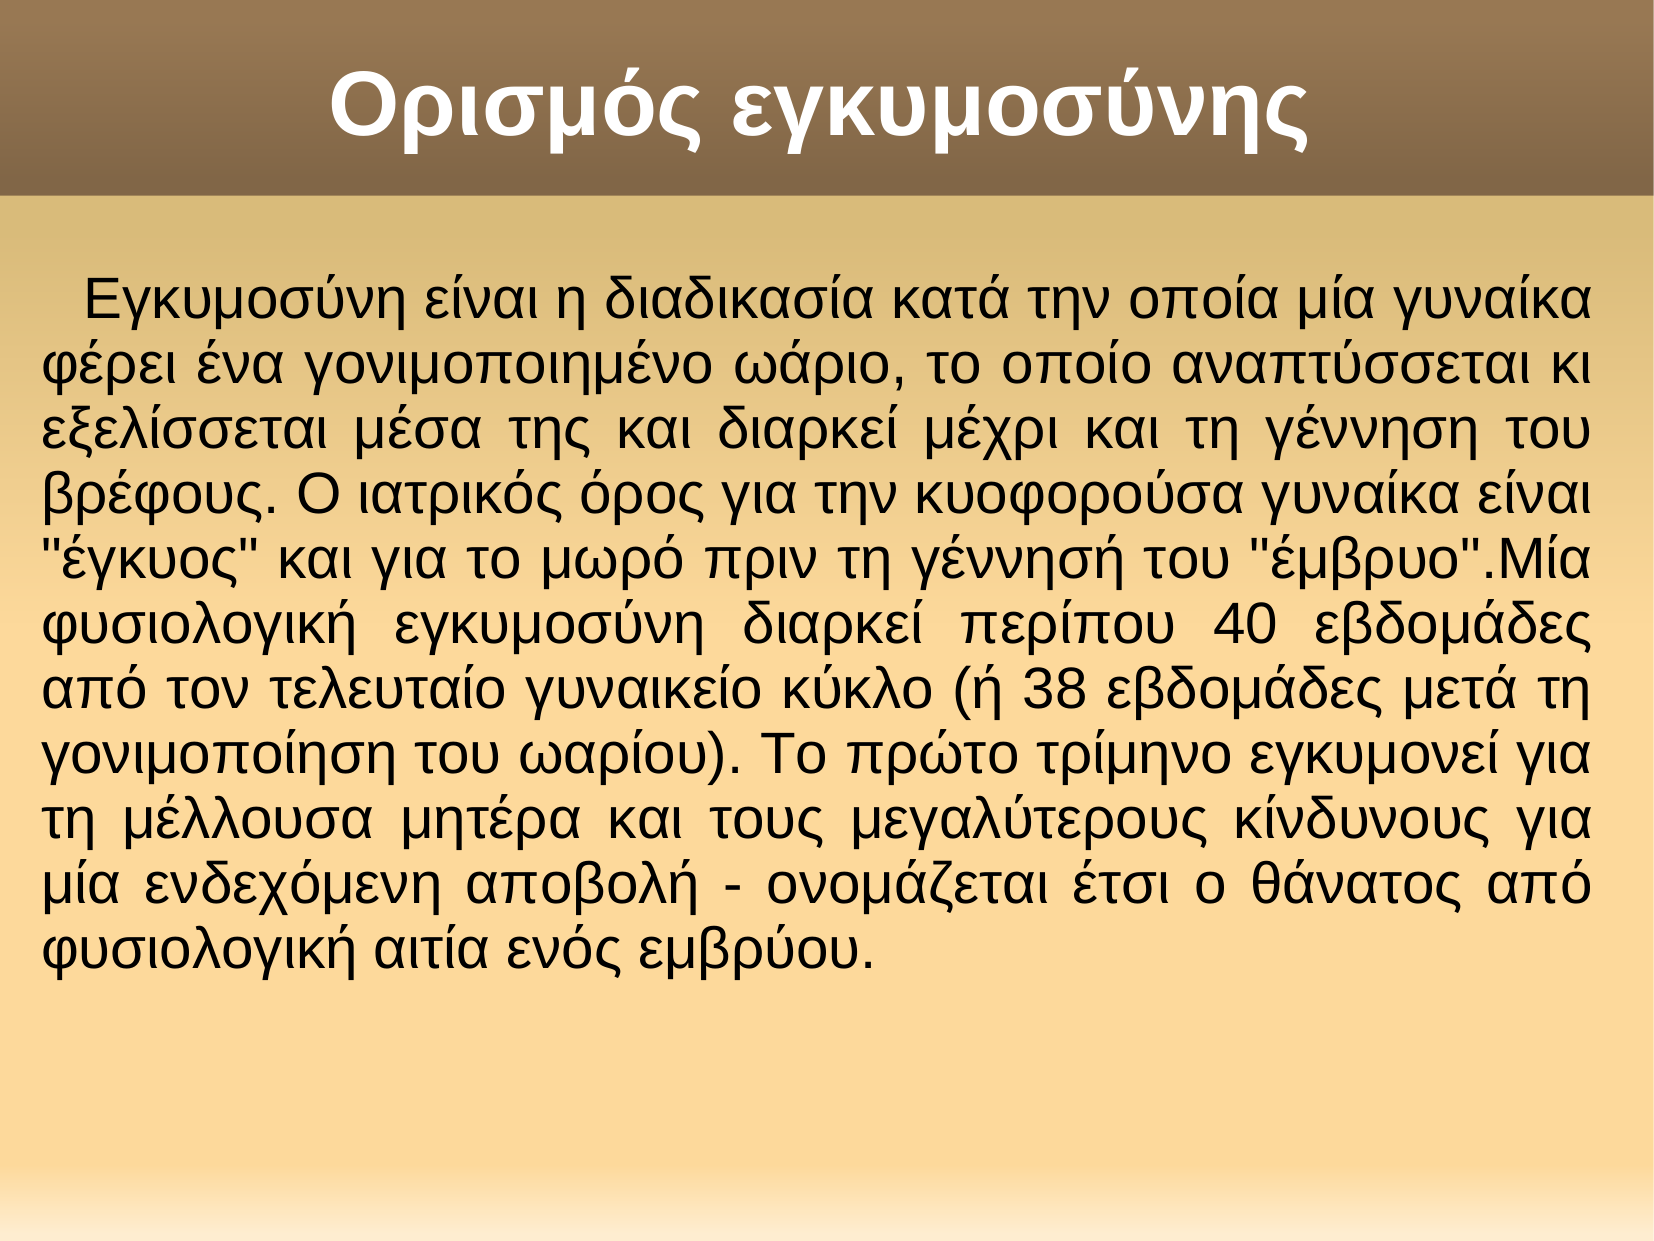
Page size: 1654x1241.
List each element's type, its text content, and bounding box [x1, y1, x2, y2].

list Εγκυμοσύνη είναι η διαδικασία κατά την οποία μία γυναίκα φέρει ένα γονιμοποιημένο ωάριο, το οποίο αναπτύσσεται κι εξελίσσεται μέσα της και διαρκεί μέχρι και τη γέννηση του βρέφους. Ο ιατρικός όρος για την κυοφορούσα γυναίκα είναι "έγκυος" και για το μωρό πριν τη γέννησή του "έμβρυο".Μία φυσιολογική εγκυμοσύνη διαρκεί περίπου 40 εβδομάδες από τον τελευταίο γυναικείο κύκλο (ή 38 εβδομάδες μετά τη γονιμοποίηση του ωαρίου). Το πρώτο τρίμηνο εγκυμονεί για τη μέλλουσα μητέρα και τους μεγαλύτερους κίνδυνους για μία ενδεχόμενη αποβολή - ονομάζεται έτσι ο θάνατος από φυσιολογική αιτία ενός εμβρύου. [0, 265, 1595, 1241]
title Ορισμός εγκυμοσύνης [76, 0, 1565, 208]
picture [0, 0, 1654, 1241]
